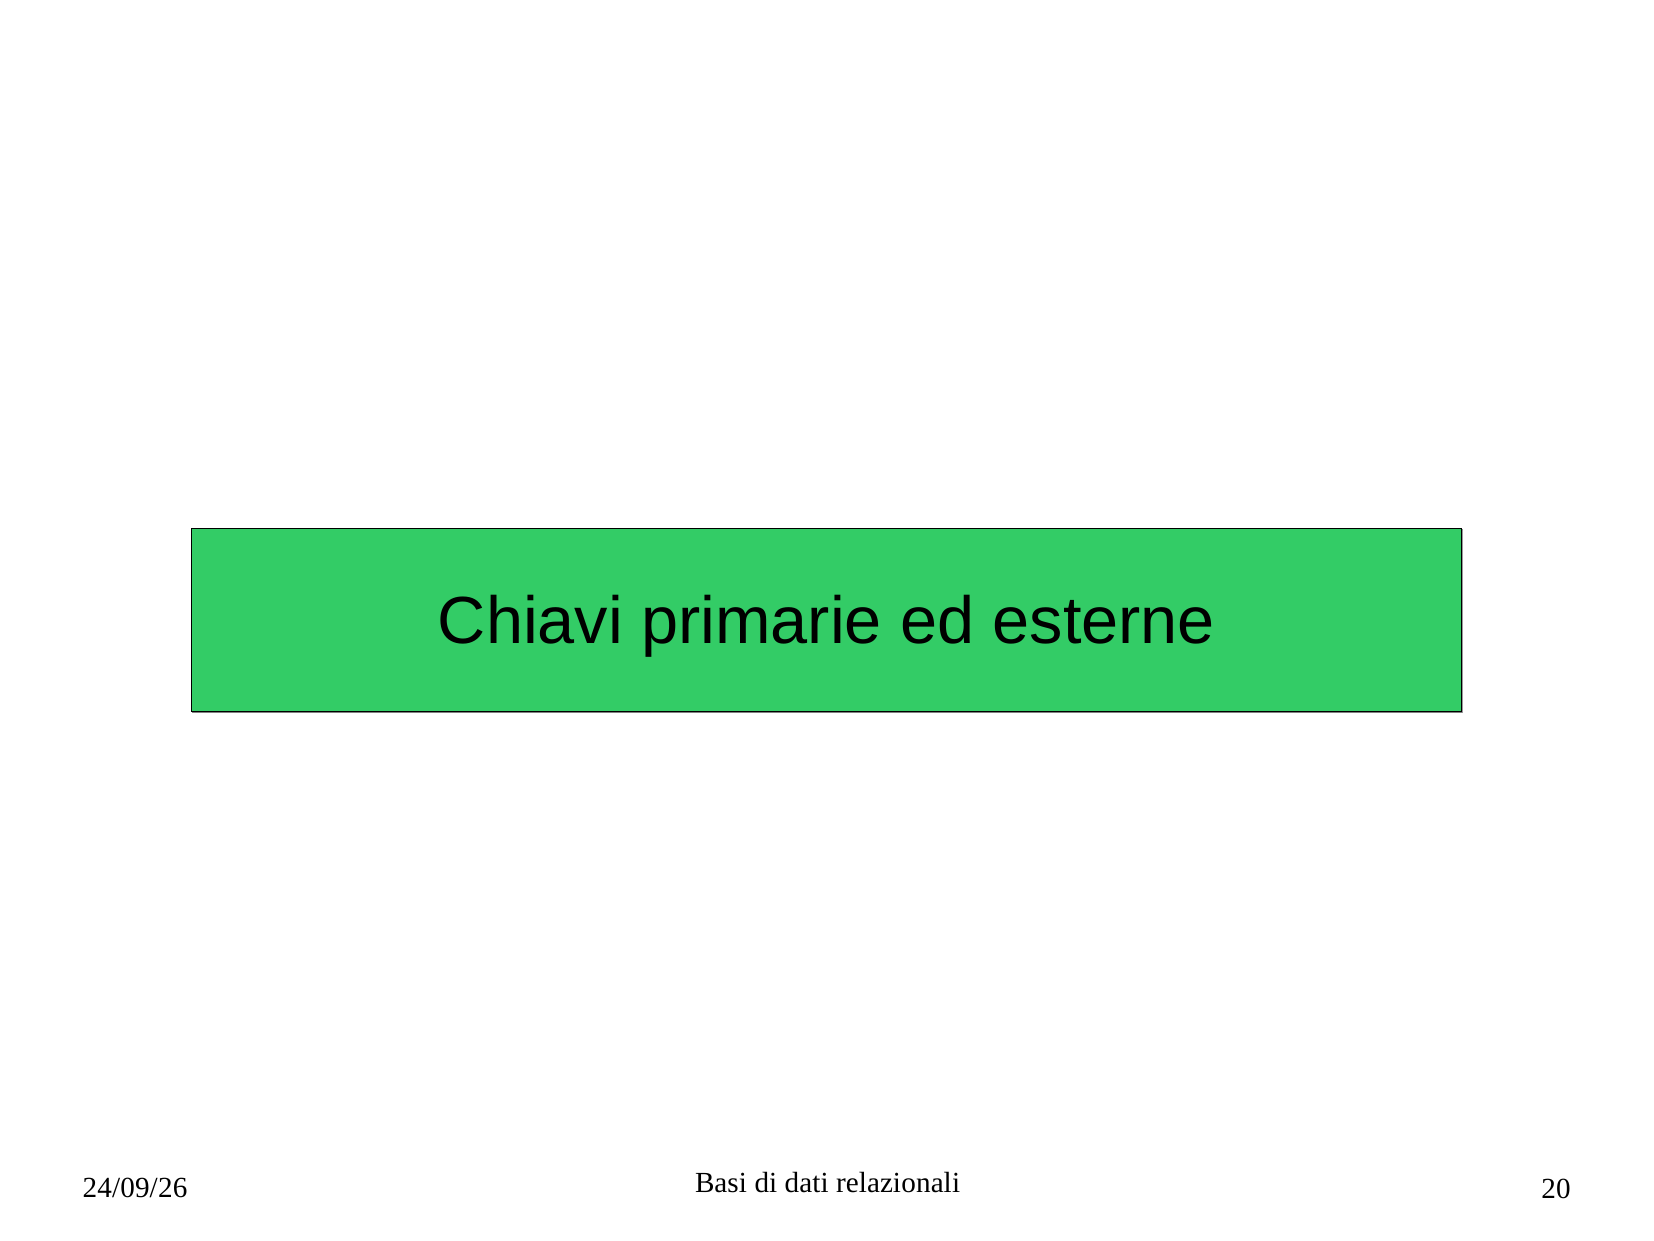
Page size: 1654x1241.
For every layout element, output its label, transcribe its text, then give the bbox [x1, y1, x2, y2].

text_box Chiavi primarie ed esterne [191, 528, 1462, 712]
